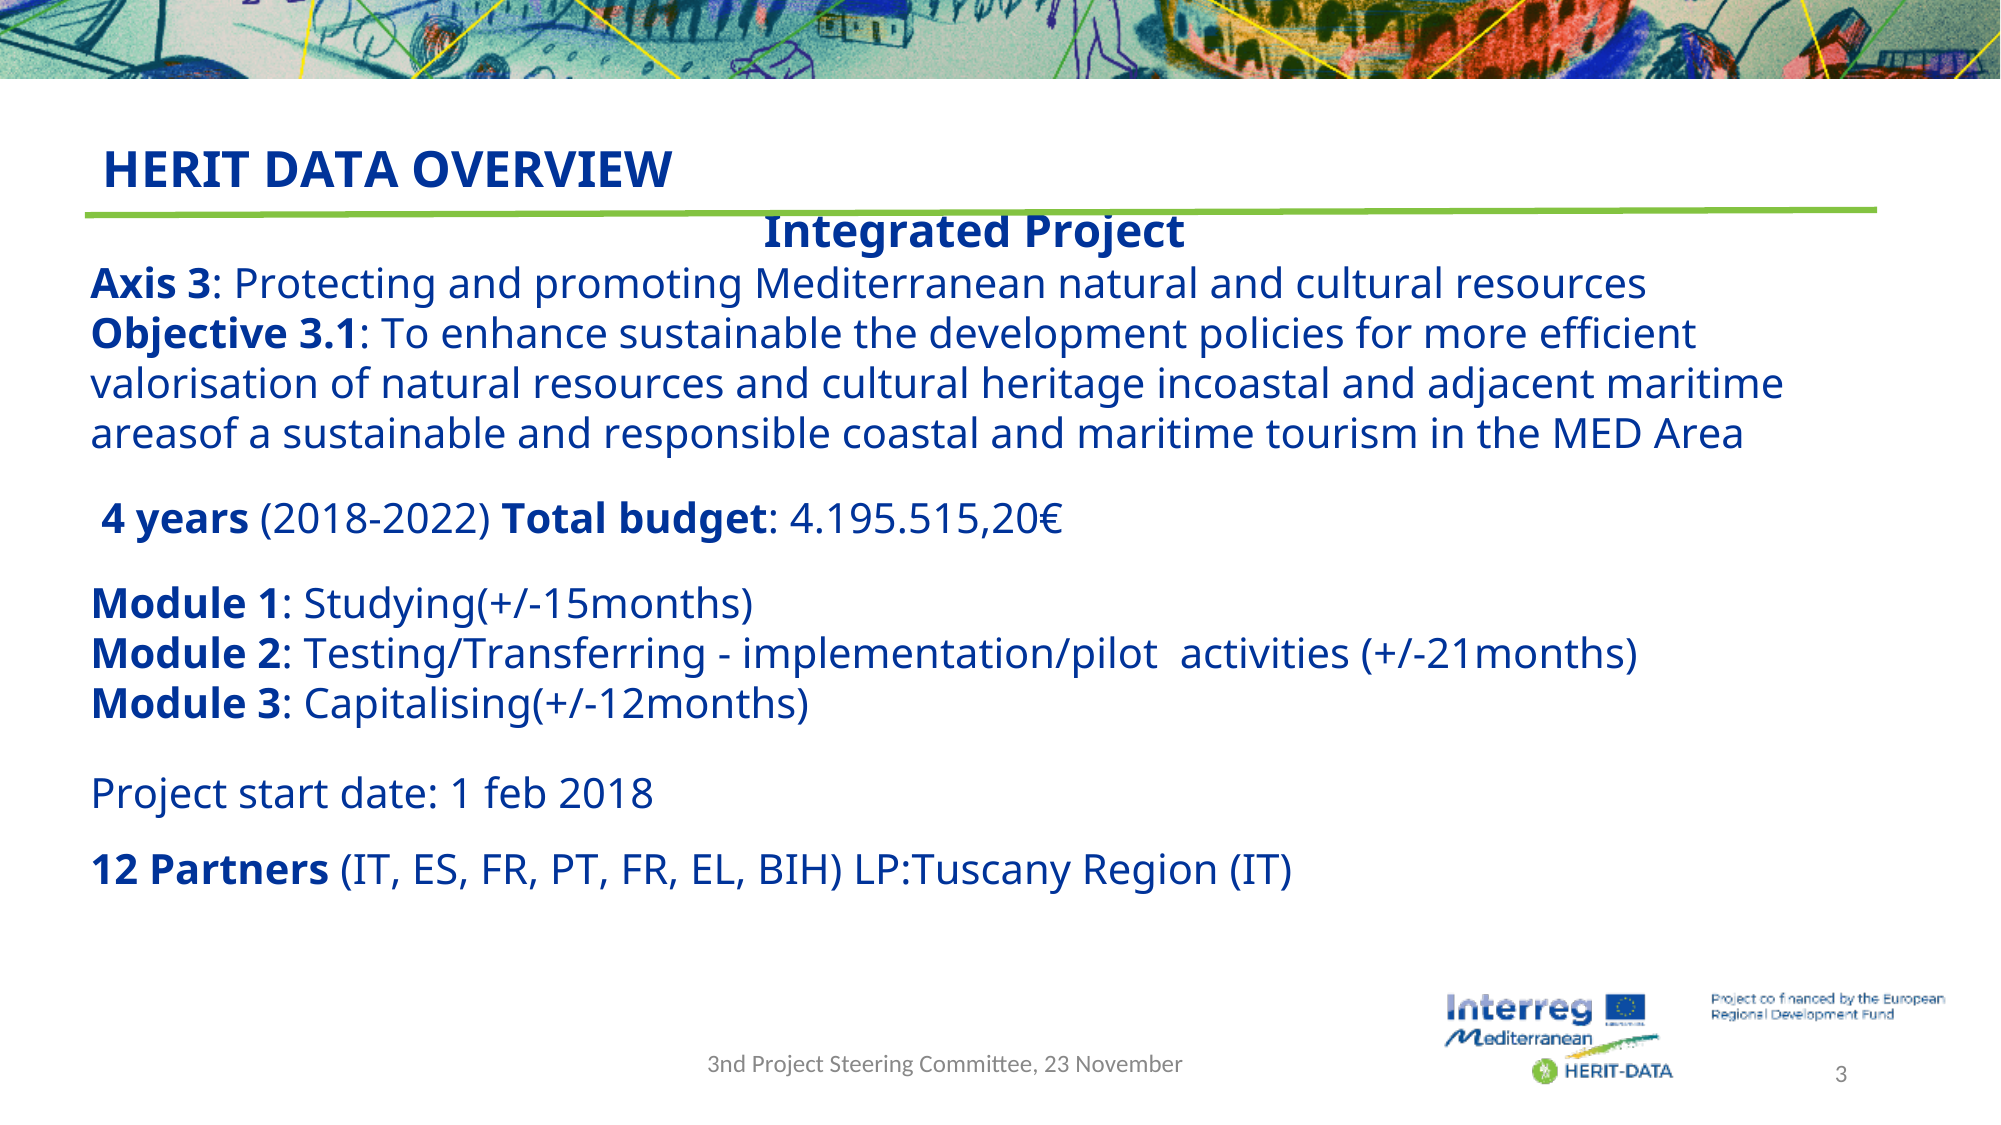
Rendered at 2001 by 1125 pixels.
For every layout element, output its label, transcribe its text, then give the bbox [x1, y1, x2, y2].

text_box Integrated Project Axis 3: Protecting and promoting Mediterranean natural and cultural resources Objective 3.1: To enhance sustainable the development policies for more efficient valorisation of natural resources and cultural heritage incoastal and adjacent maritime areasof a sustainable and responsible coastal and maritime tourism in the MED Area 4 years (2018‐2022) Total budget: 4.195.515,20€ Module 1: Studying(+/‐15months) Module 2: Testing/Transferring ‐ implementation/pilot activities (+/‐21months) Module 3: Capitalising(+/‐12months) Project start date: 1 feb 2018 12 Partners (IT, ES, FR, PT, FR, EL, BIH) LP:Tuscany Region (IT) [75, 200, 1887, 321]
text_box <numero> [1412, 1042, 1863, 1103]
text_box HERIT DATA OVERVIEW [87, 136, 1874, 210]
picture [0, 0, 2001, 79]
picture [1409, 968, 1983, 1103]
text_box 3nd Project Steering Committee, 23 November [608, 1032, 1284, 1093]
